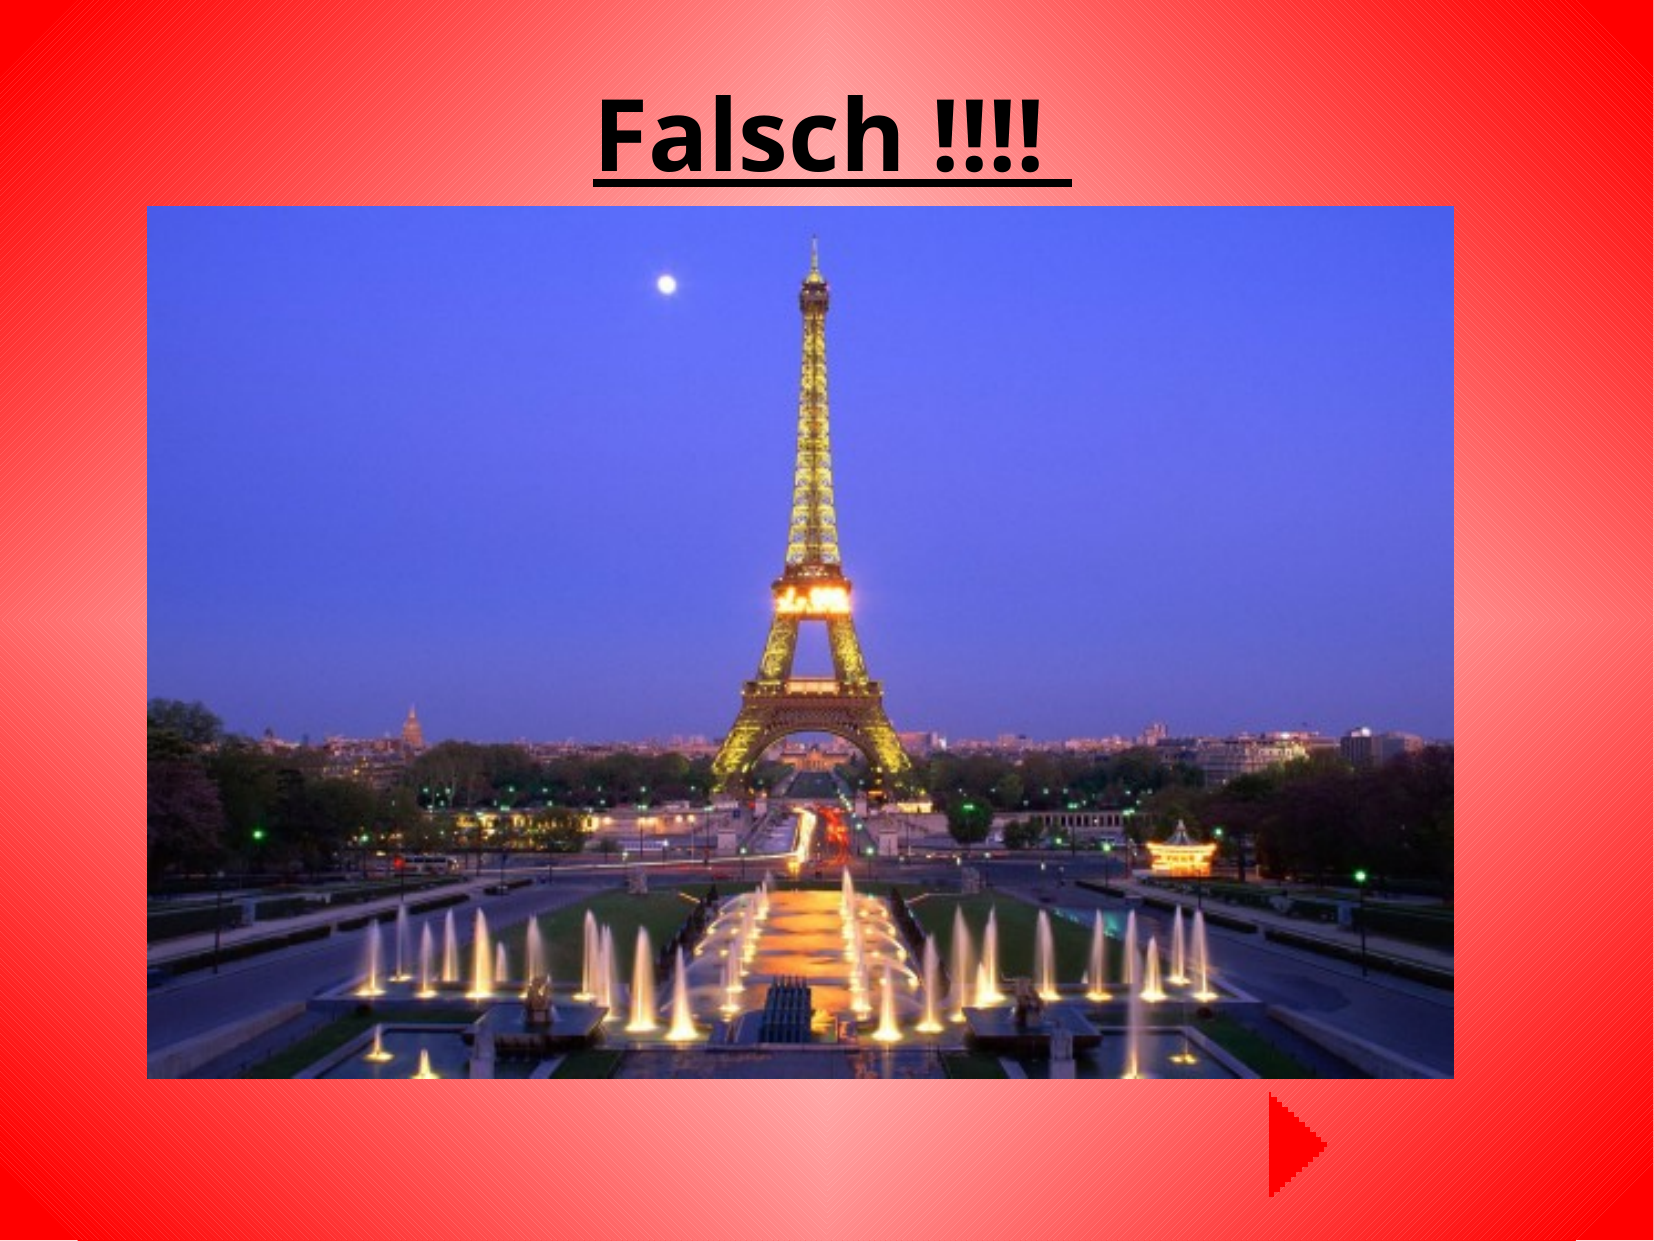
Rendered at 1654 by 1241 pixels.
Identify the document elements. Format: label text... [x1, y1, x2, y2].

title Falsch !!!! [88, 29, 1577, 237]
picture [147, 206, 1454, 1080]
picture [1269, 1092, 1386, 1197]
